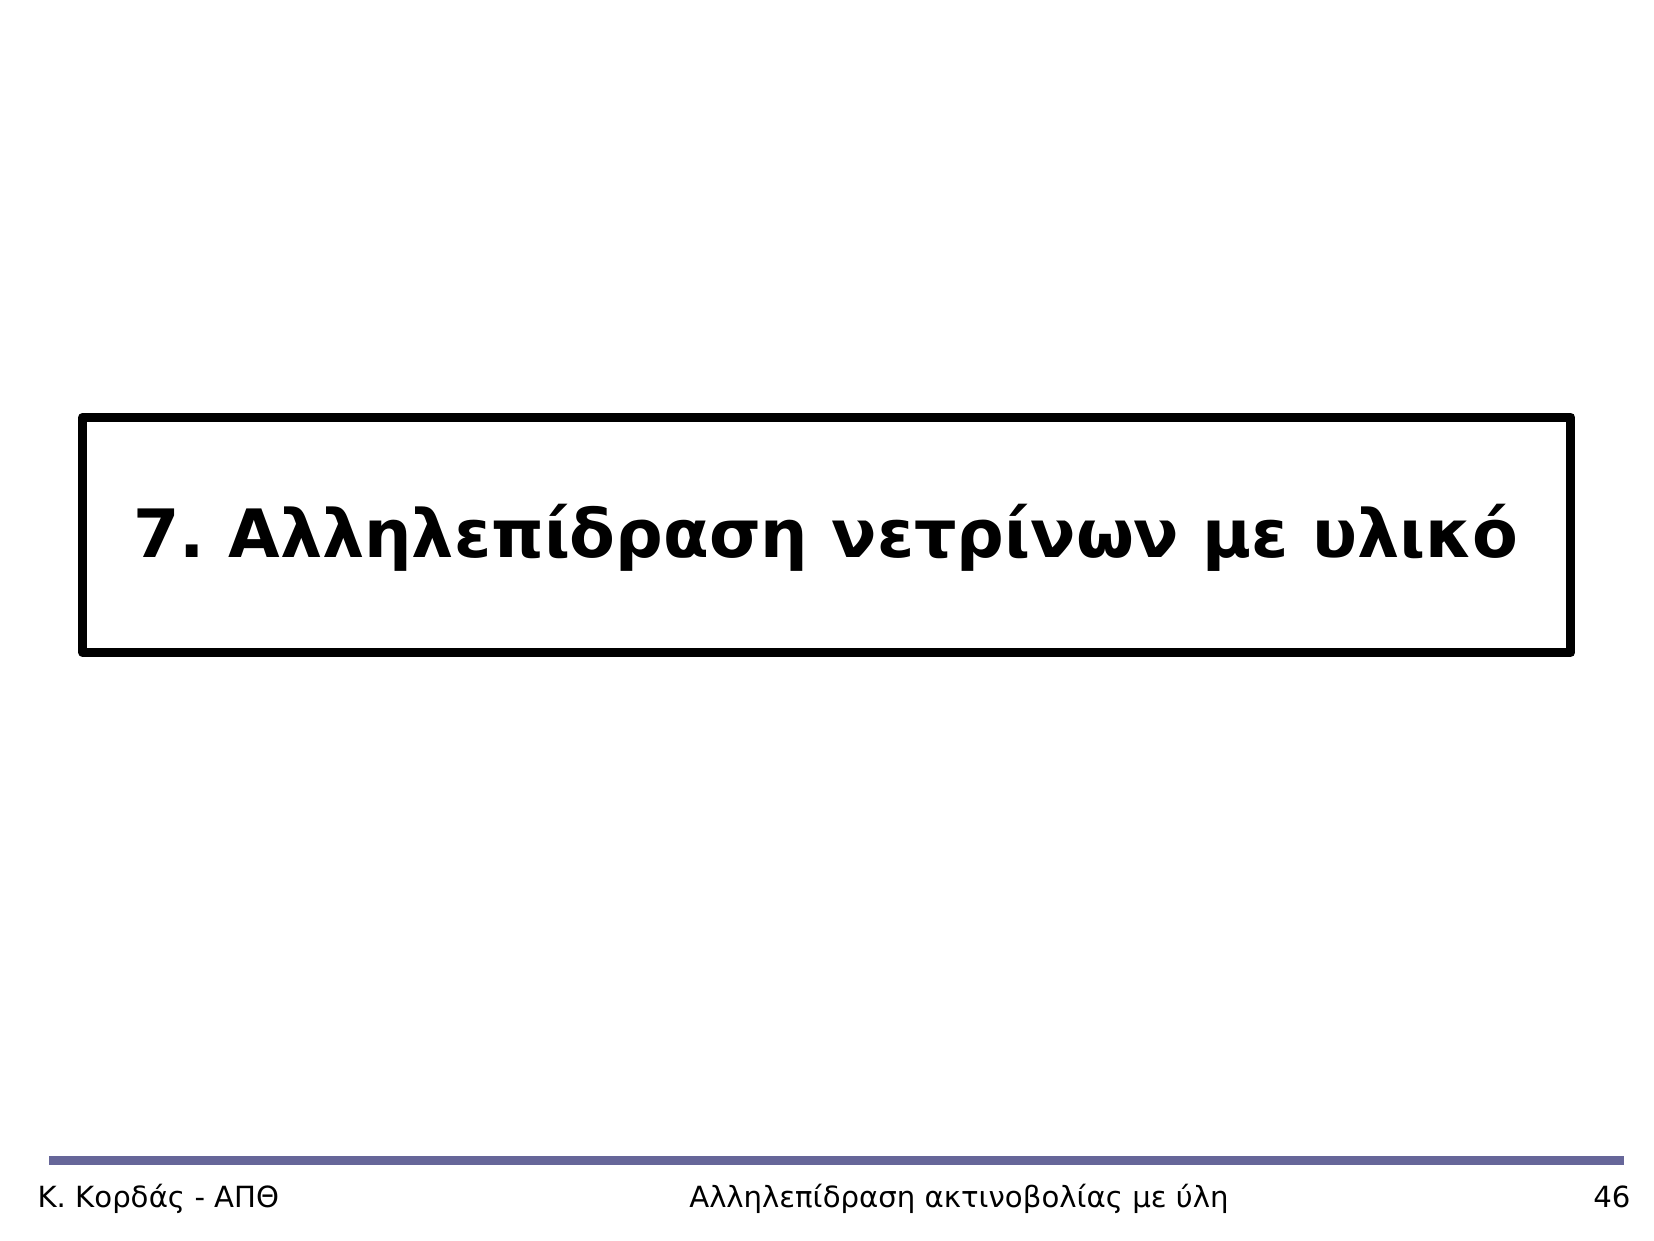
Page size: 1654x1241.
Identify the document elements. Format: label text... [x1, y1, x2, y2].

subtitle 7. Αλληλεπίδραση νετρίνων με υλικό [82, 417, 1571, 653]
